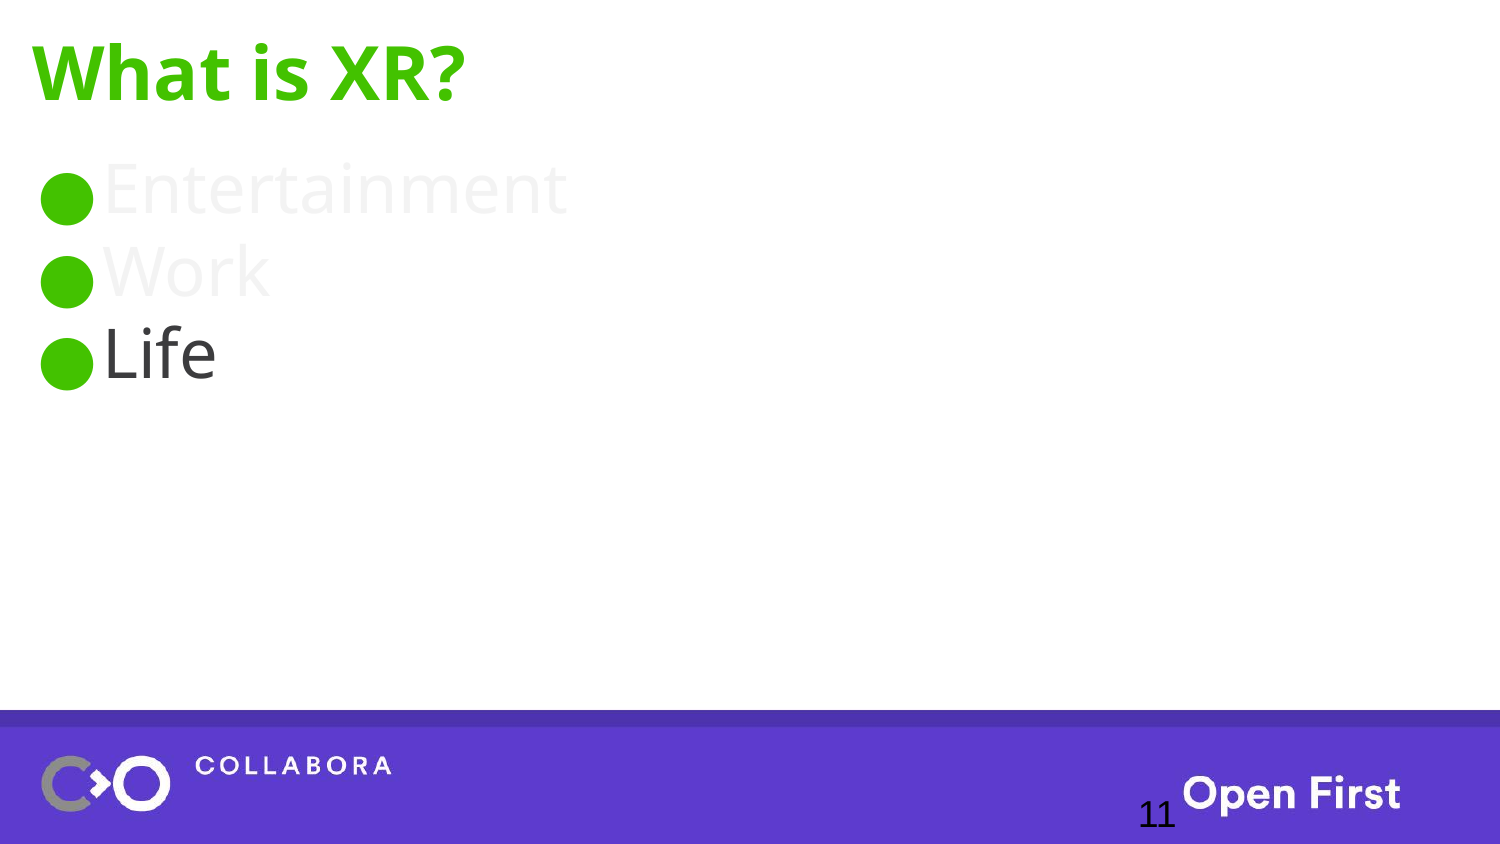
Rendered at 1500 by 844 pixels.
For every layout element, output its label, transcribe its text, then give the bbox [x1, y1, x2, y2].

text_box What is XR? [32, 25, 1459, 175]
text_box Entertainment Work Life [37, 145, 1464, 729]
picture [0, 0, 1500, 844]
